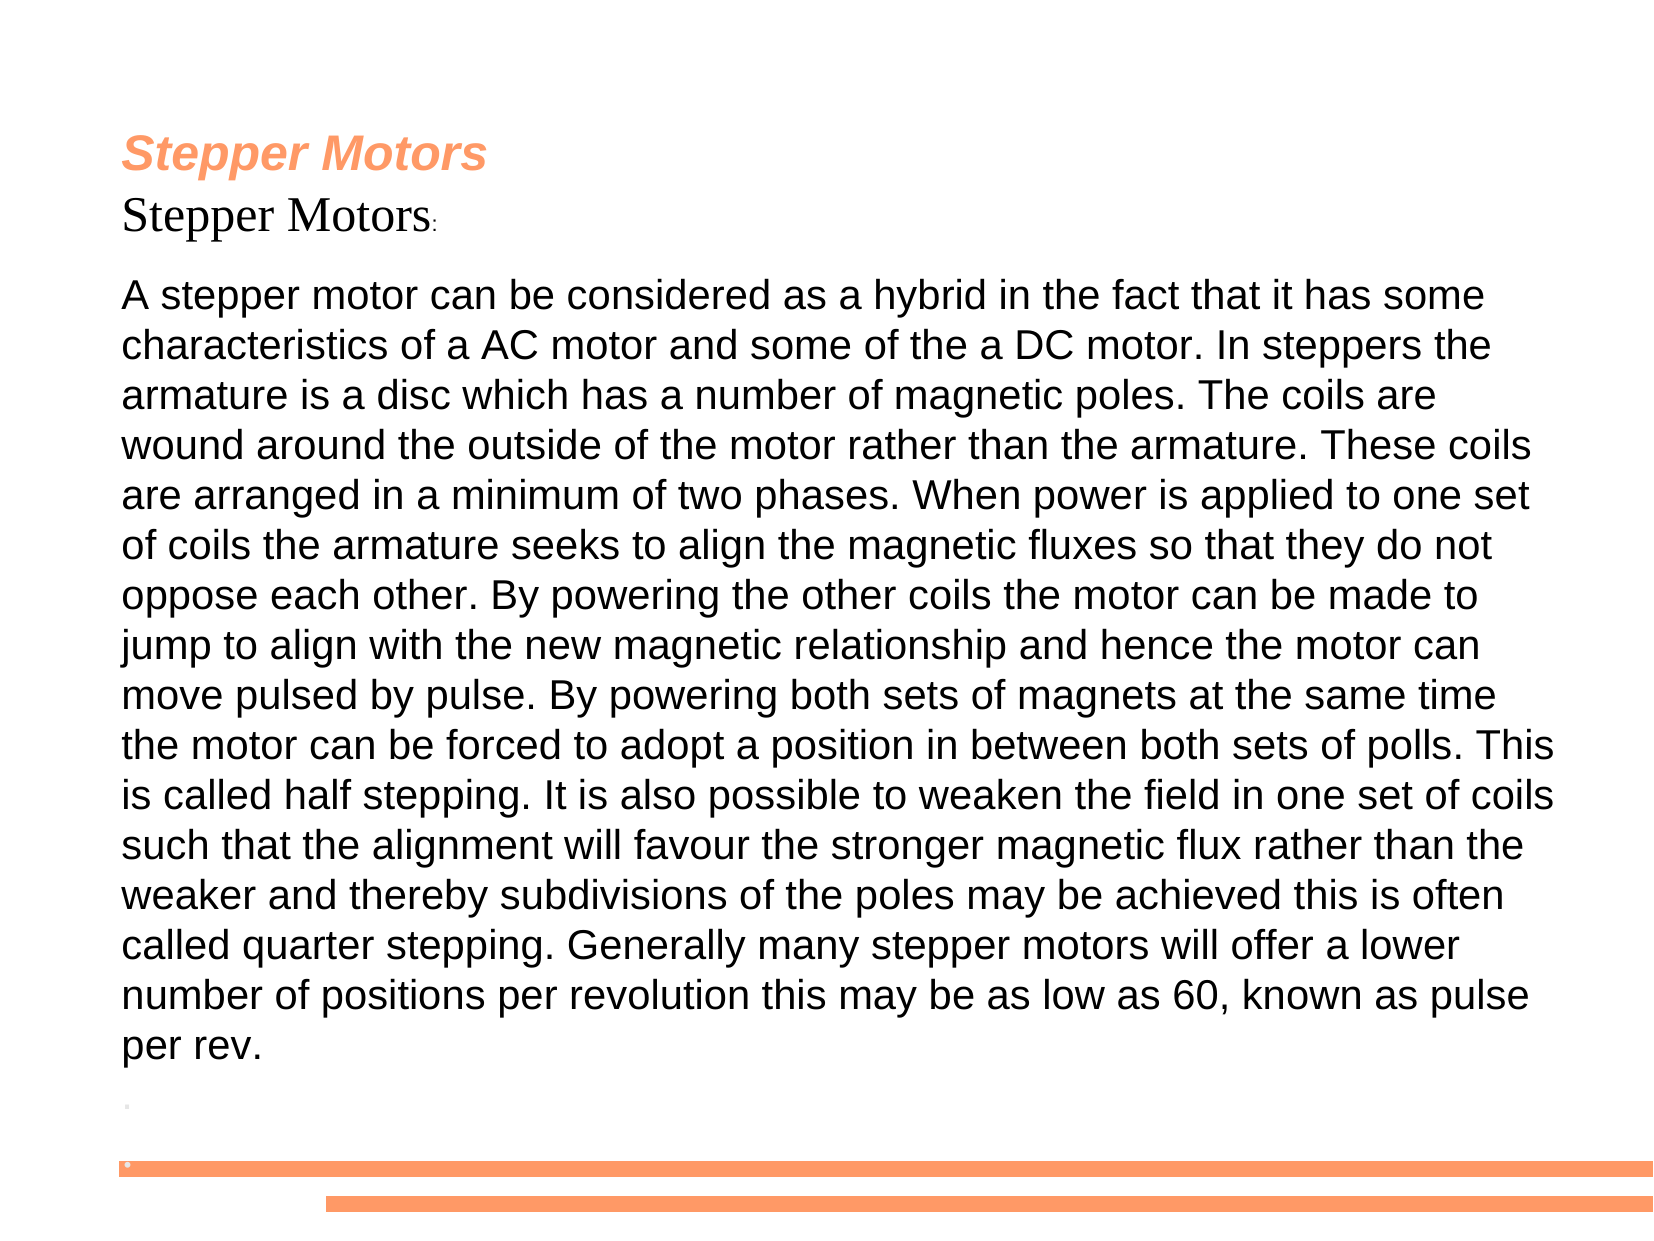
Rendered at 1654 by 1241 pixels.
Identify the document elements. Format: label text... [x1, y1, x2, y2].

list Stepper Motors: A stepper motor can be considered as a hybrid in the fact that it has some characteristics of a AC motor and some of the a DC motor. In steppers the armature is a disc which has a number of magnetic poles. The coils are wound around the outside of the motor rather than the armature. These coils are arranged in a minimum of two phases. When power is applied to one set of coils the armature seeks to align the magnetic fluxes so that they do not oppose each other. By powering the other coils the motor can be made to jump to align with the new magnetic relationship and hence the motor can move pulsed by pulse. By powering both sets of magnets at the same time the motor can be forced to adopt a position in between both sets of polls. This is called half stepping. It is also possible to weaken the field in one set of coils such that the alignment will favour the stronger magnetic flux rather than the weaker and thereby subdivisions of the poles may be achieved this is often called quarter stepping. Generally many stepper motors will offer a lower number of positions per revolution this may be as low as 60, known as pulse per rev. . . [121, 181, 1561, 1133]
title Stepper Motors [121, 46, 1534, 181]
